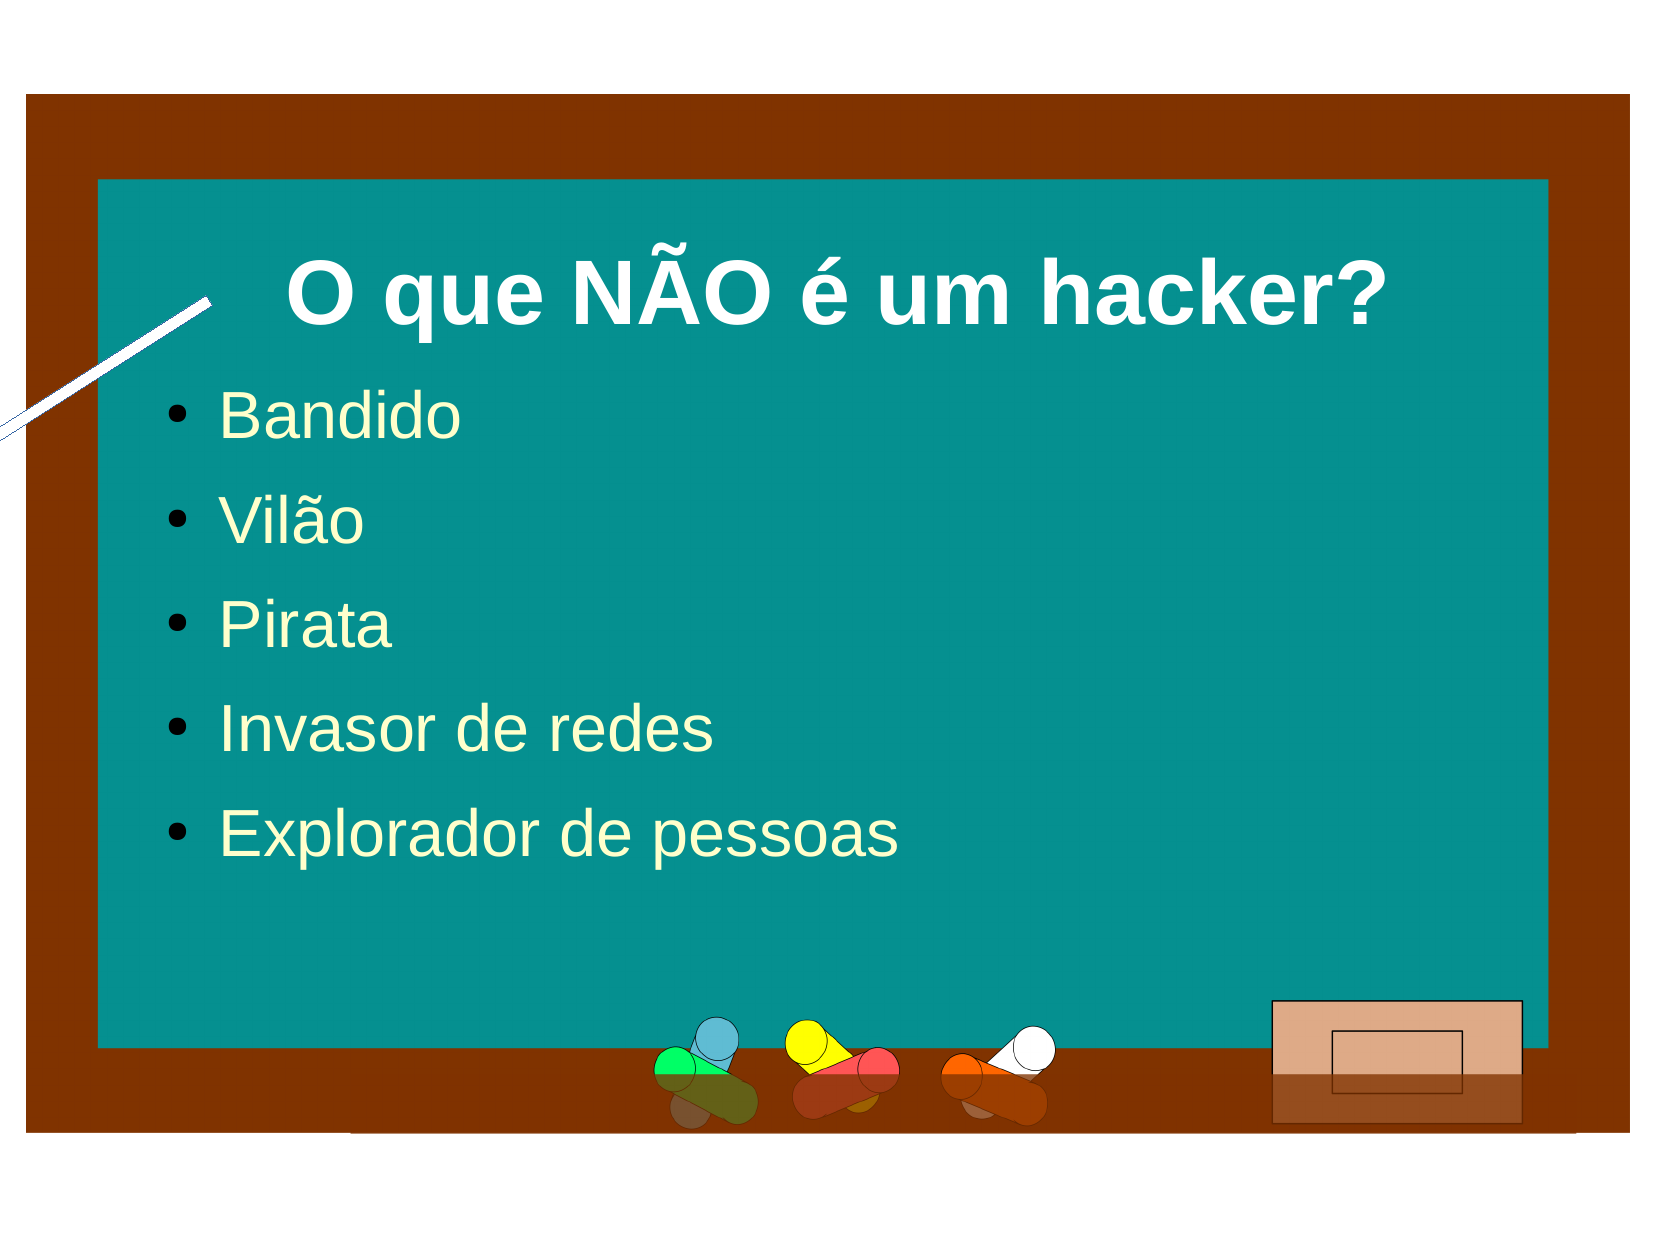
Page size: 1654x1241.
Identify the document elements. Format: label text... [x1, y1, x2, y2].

picture [26, 94, 1630, 1134]
text_box [0, 295, 213, 441]
title O que NÃO é um hacker? [94, 188, 1583, 397]
list Bandido Vilão Pirata Invasor de redes Explorador de pessoas [147, 378, 969, 1098]
